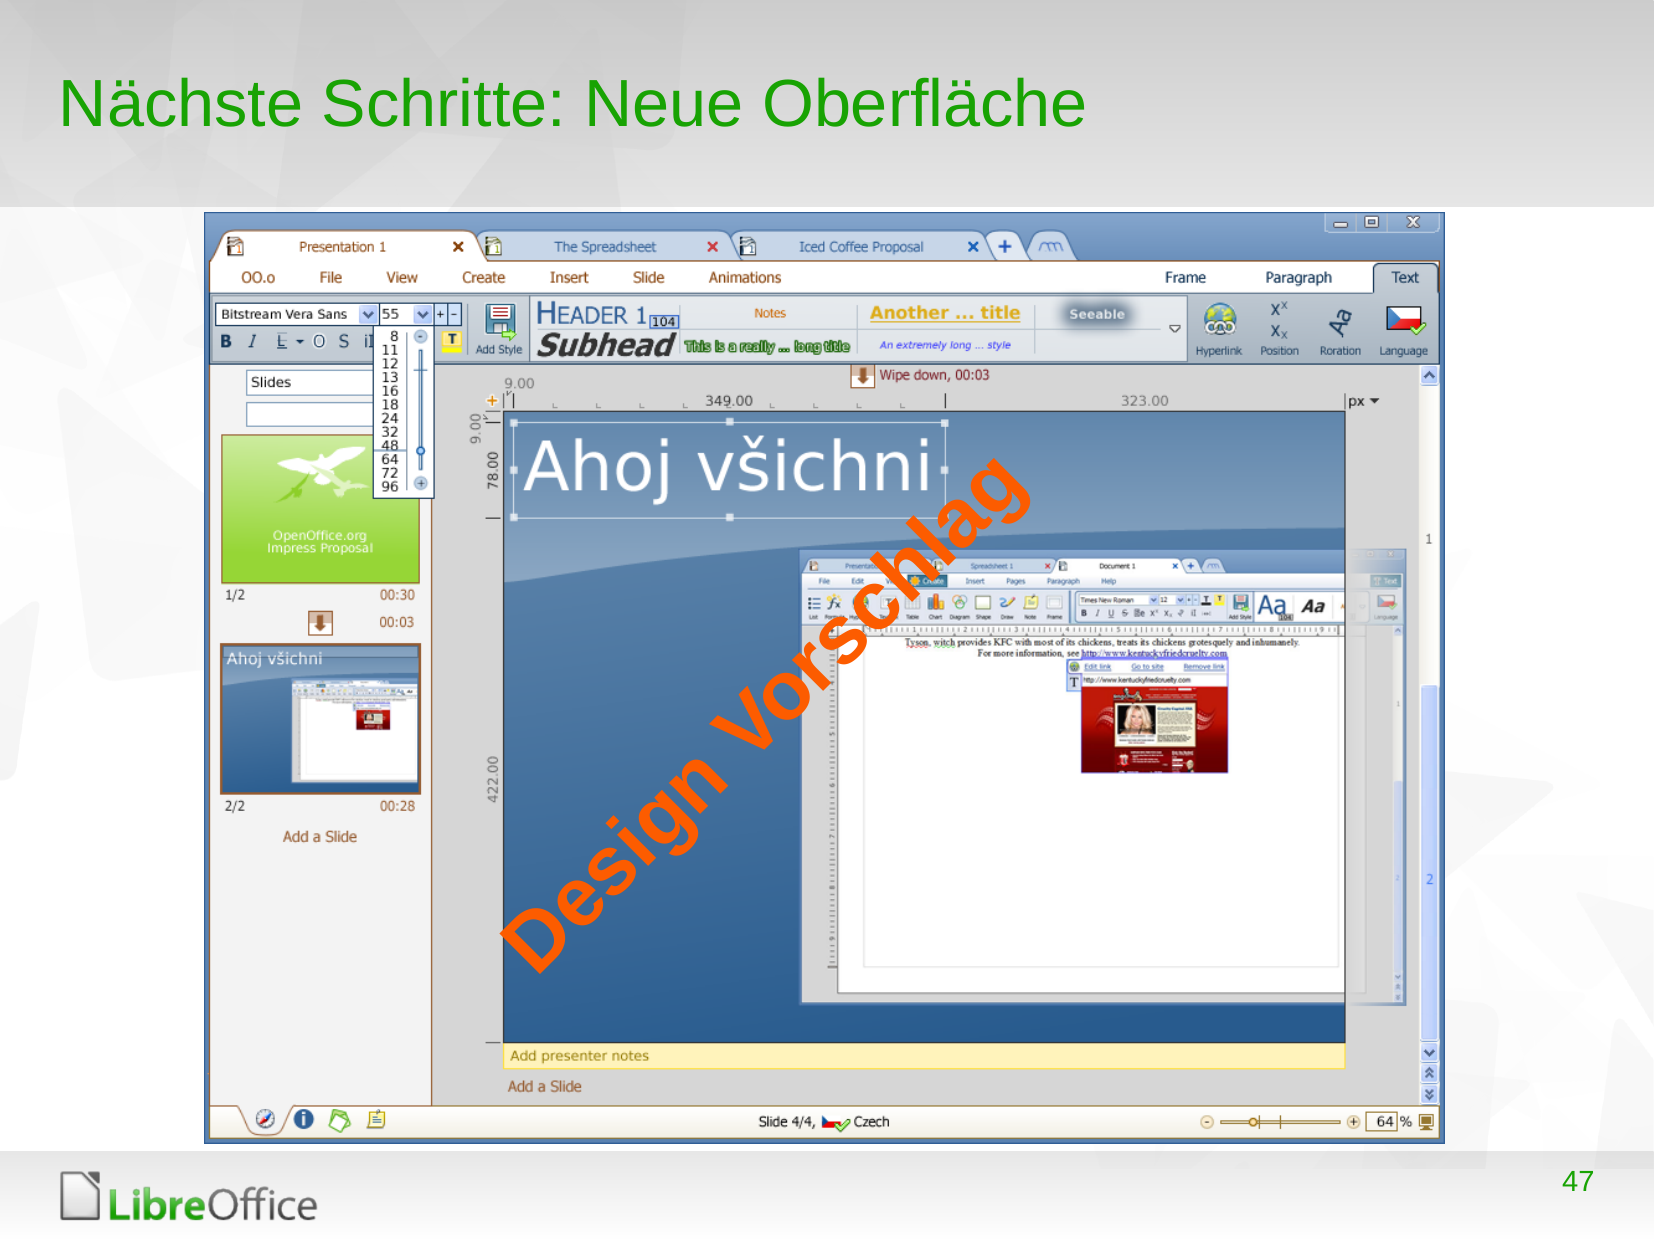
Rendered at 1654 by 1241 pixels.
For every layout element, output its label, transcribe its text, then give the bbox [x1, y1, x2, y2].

text_box Design Vorschlag [467, 416, 1058, 1007]
picture [41, 1152, 337, 1240]
picture [0, 0, 1654, 1169]
title Nächste Schritte: Neue Oberfläche [59, 29, 1595, 178]
